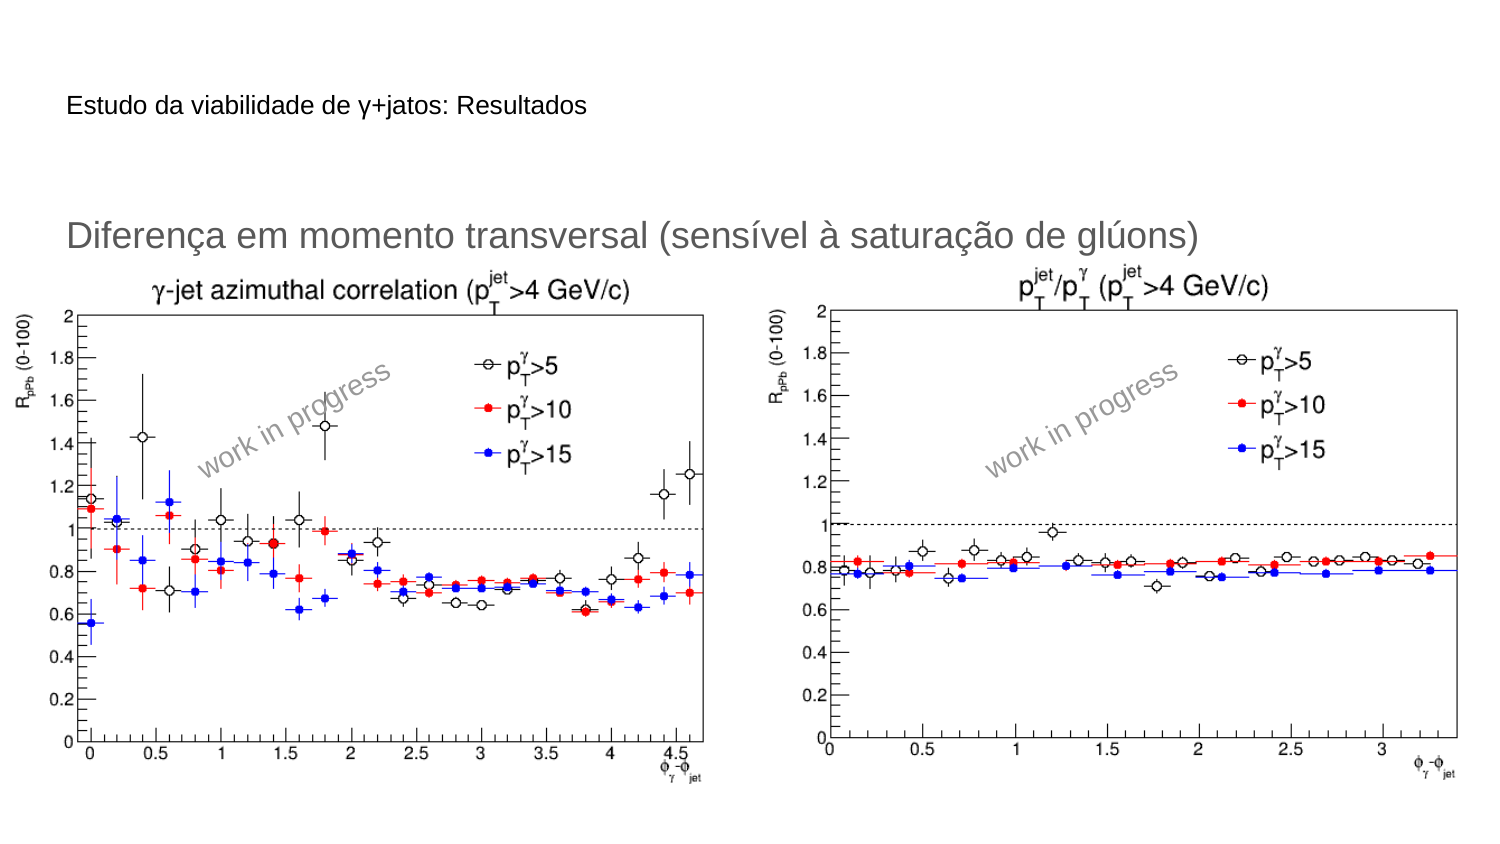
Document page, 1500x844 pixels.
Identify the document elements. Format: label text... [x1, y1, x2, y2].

picture [0, 257, 1500, 795]
text_box work in progress [957, 259, 1330, 506]
list Diferença em momento transversal (sensível à saturação de glúons) [51, 189, 1449, 262]
text_box work in progress [170, 259, 543, 506]
title Estudo da viabilidade de γ+jatos: Resultados [51, 72, 1449, 167]
